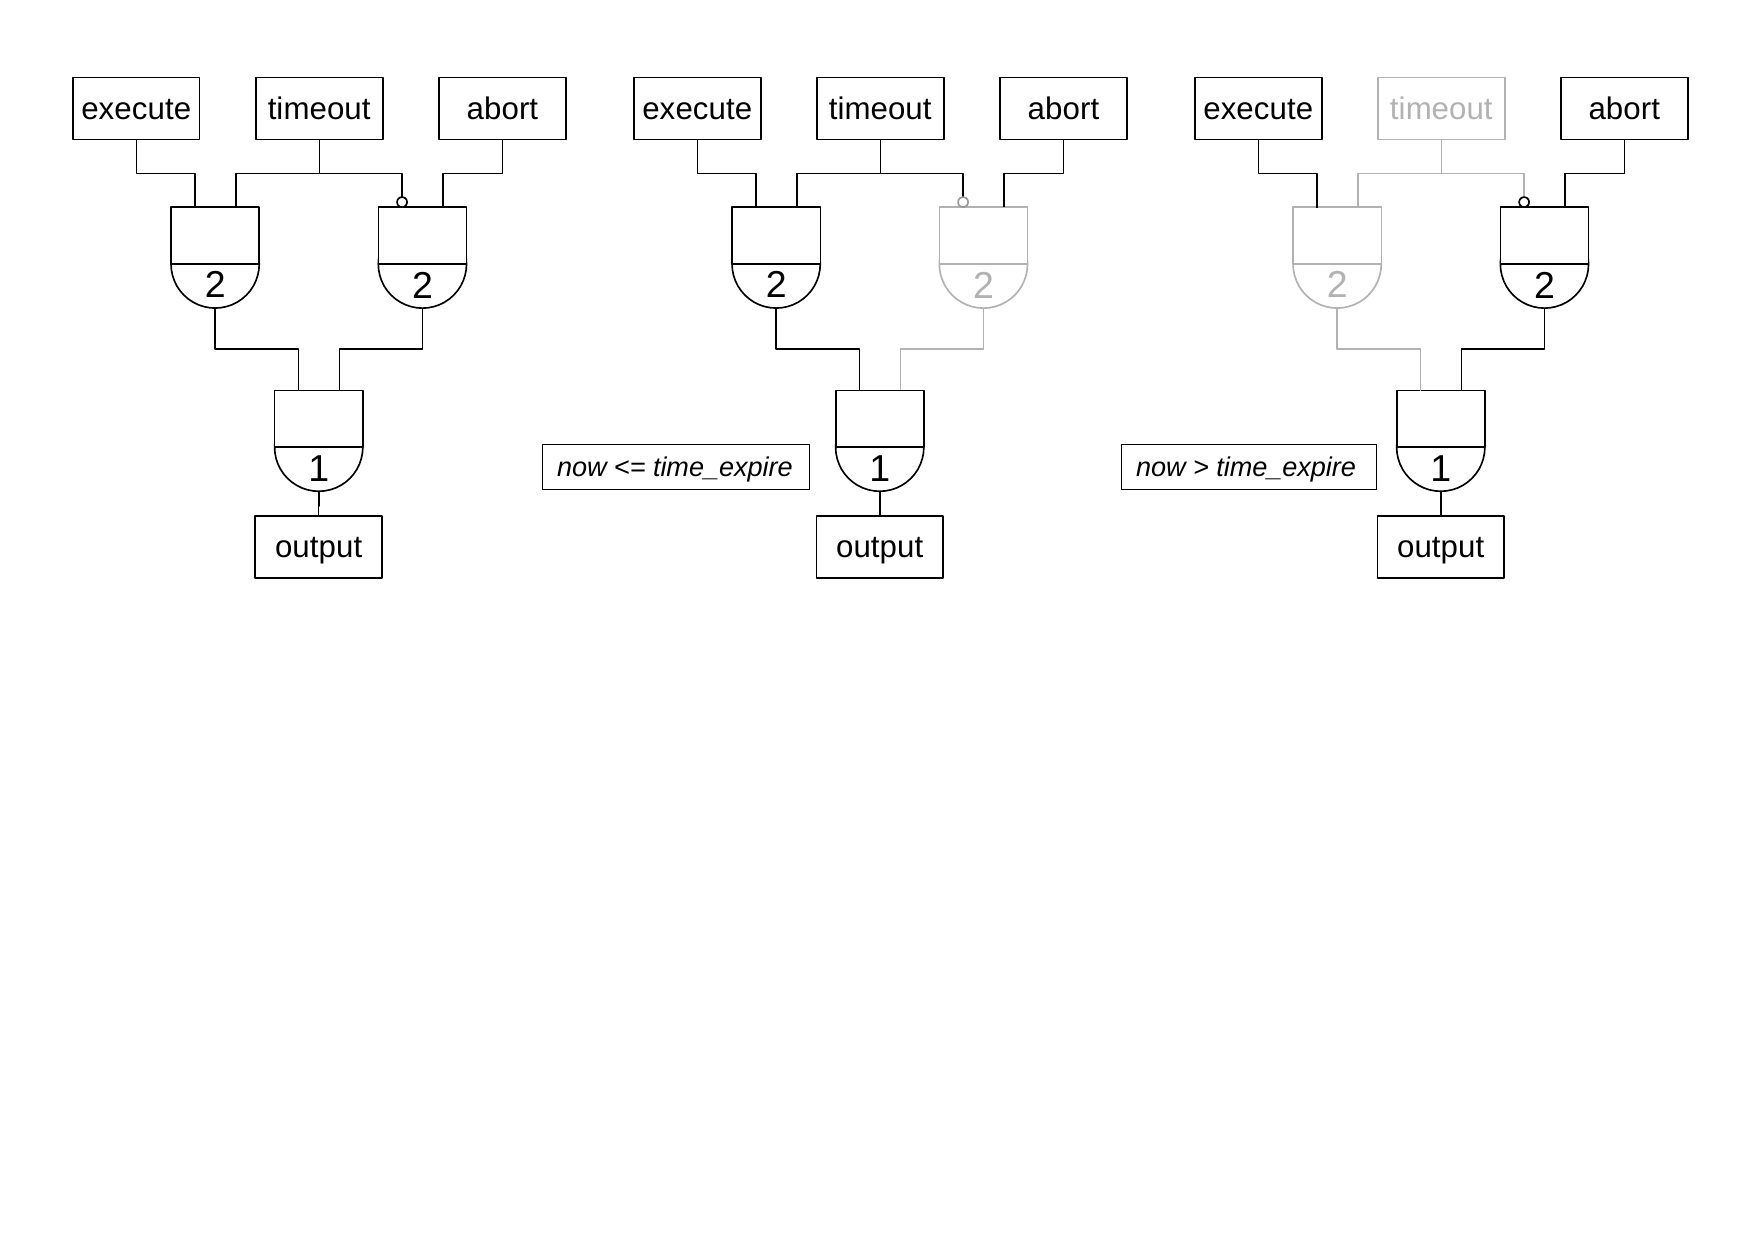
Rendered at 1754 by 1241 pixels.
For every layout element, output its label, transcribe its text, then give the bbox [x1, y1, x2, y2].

text_box execute [1195, 77, 1322, 140]
text_box [1500, 197, 1589, 264]
text_box now <= time_expire [542, 444, 810, 490]
text_box 1 [835, 447, 924, 492]
text_box 1 [274, 447, 363, 492]
text_box output [816, 516, 944, 579]
text_box 2 [939, 264, 1028, 309]
text_box [835, 390, 924, 447]
text_box execute [72, 77, 200, 140]
text_box timeout [817, 77, 944, 140]
text_box output [255, 516, 382, 579]
text_box [732, 207, 821, 264]
text_box abort [1000, 77, 1127, 140]
text_box 2 [1293, 264, 1382, 309]
text_box 2 [732, 264, 821, 309]
text_box 2 [378, 264, 467, 309]
text_box abort [439, 77, 566, 140]
text_box execute [634, 77, 761, 140]
text_box [1396, 390, 1485, 447]
text_box 2 [1500, 264, 1589, 309]
text_box [939, 197, 1028, 264]
text_box output [1377, 516, 1505, 579]
text_box now > time_expire [1121, 444, 1377, 490]
text_box 1 [1396, 447, 1485, 492]
text_box [378, 197, 467, 264]
text_box [274, 390, 363, 447]
text_box 2 [171, 264, 260, 309]
text_box timeout [1378, 77, 1505, 140]
text_box [1293, 207, 1382, 264]
text_box abort [1561, 77, 1688, 140]
text_box [171, 207, 260, 264]
text_box timeout [256, 77, 383, 140]
